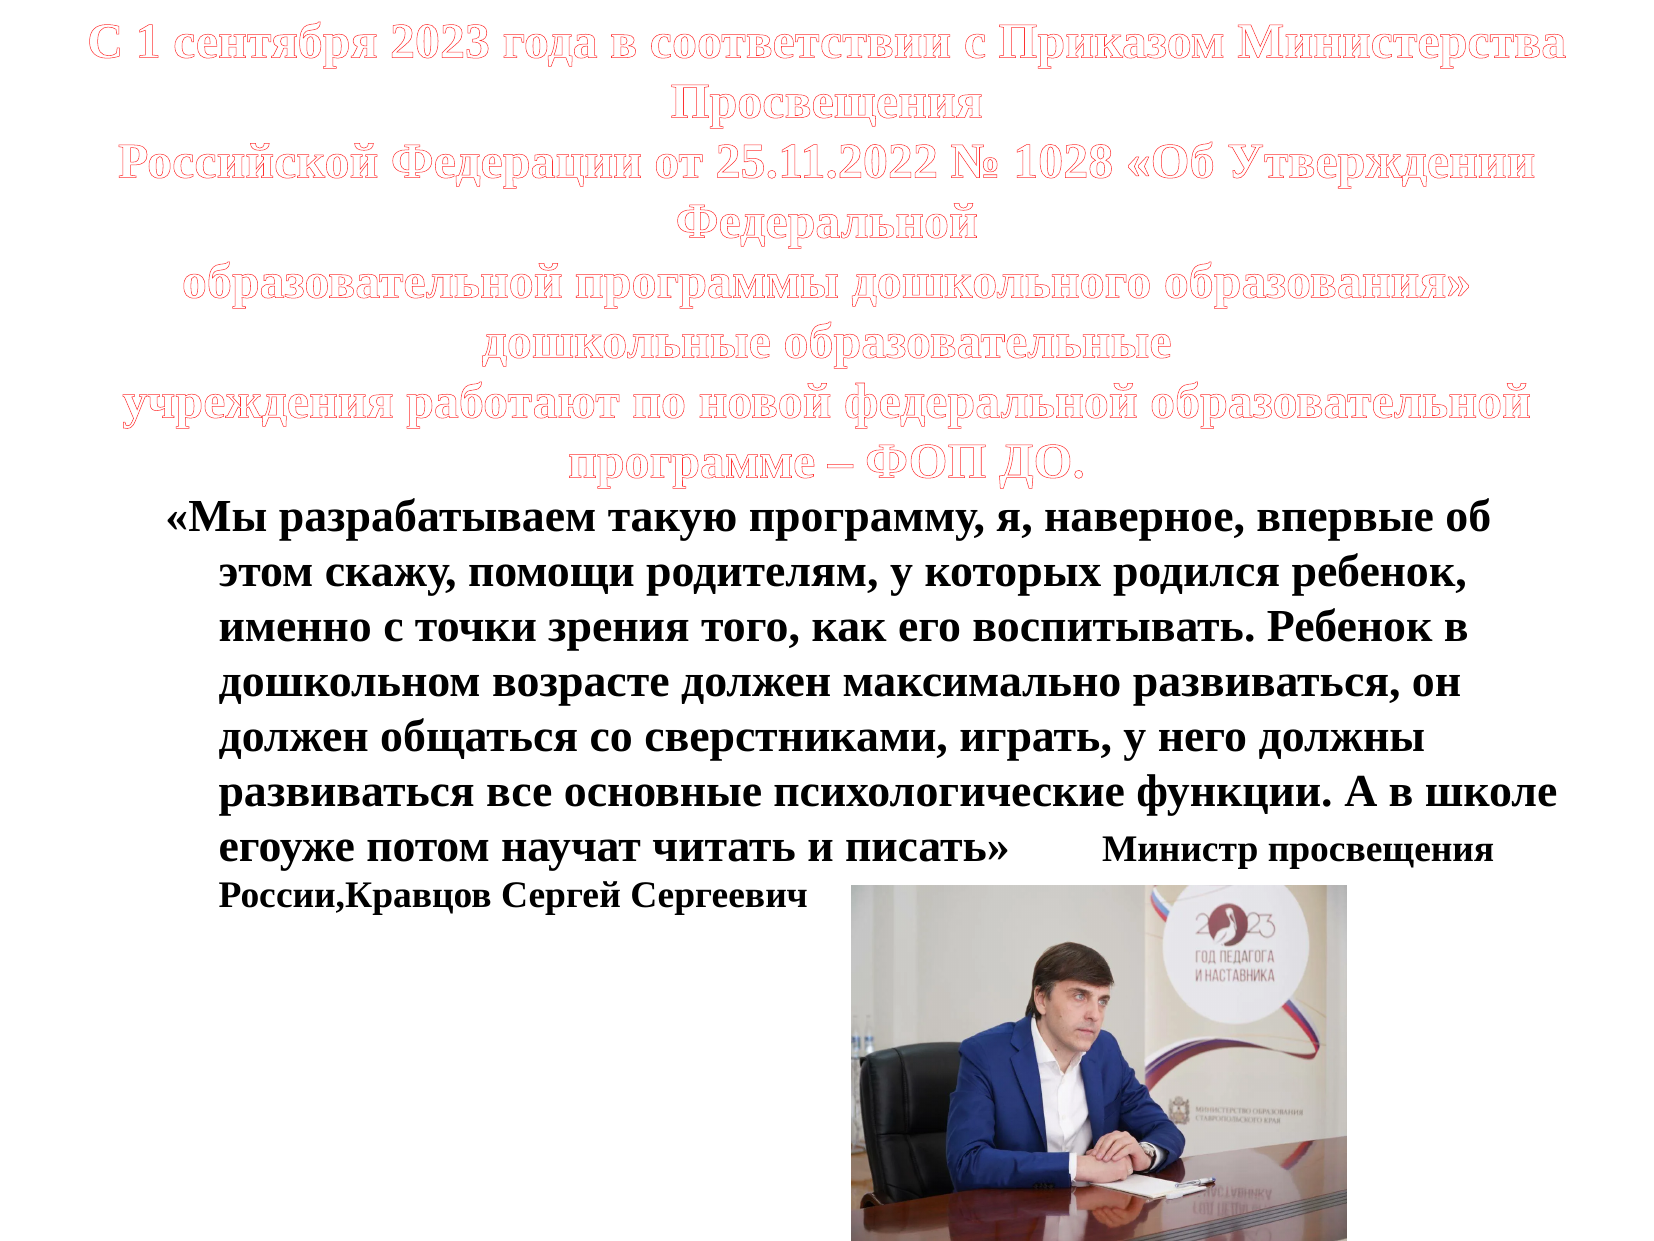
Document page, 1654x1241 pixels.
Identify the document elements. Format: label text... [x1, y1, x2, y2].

title С 1 сентября 2023 года в соответствии с Приказом Министерства Просвещения Российской Федерации от 25.11.2022 № 1028 «Об Утверждении Федеральной образовательной программы дошкольного образования» дошкольные образовательные учреждения работают по новой федеральной образовательной программе – ФОП ДО. [82, 7, 1571, 460]
list «Мы разрабатываем такую программу, я, наверное, впервые об этом скажу, помощи родителям, у которых родился ребенок, именно с точки зрения того, как его воспитывать. Ребенок в дошкольном возрасте должен максимально развиваться, он должен общаться со сверстниками, играть, у него должны развиваться все основные психологические функции. А в школе егоуже потом научат читать и писать» Министр просвещения России,Кравцов Сергей Сергеевич [76, 485, 1565, 1211]
picture [851, 885, 1347, 1241]
